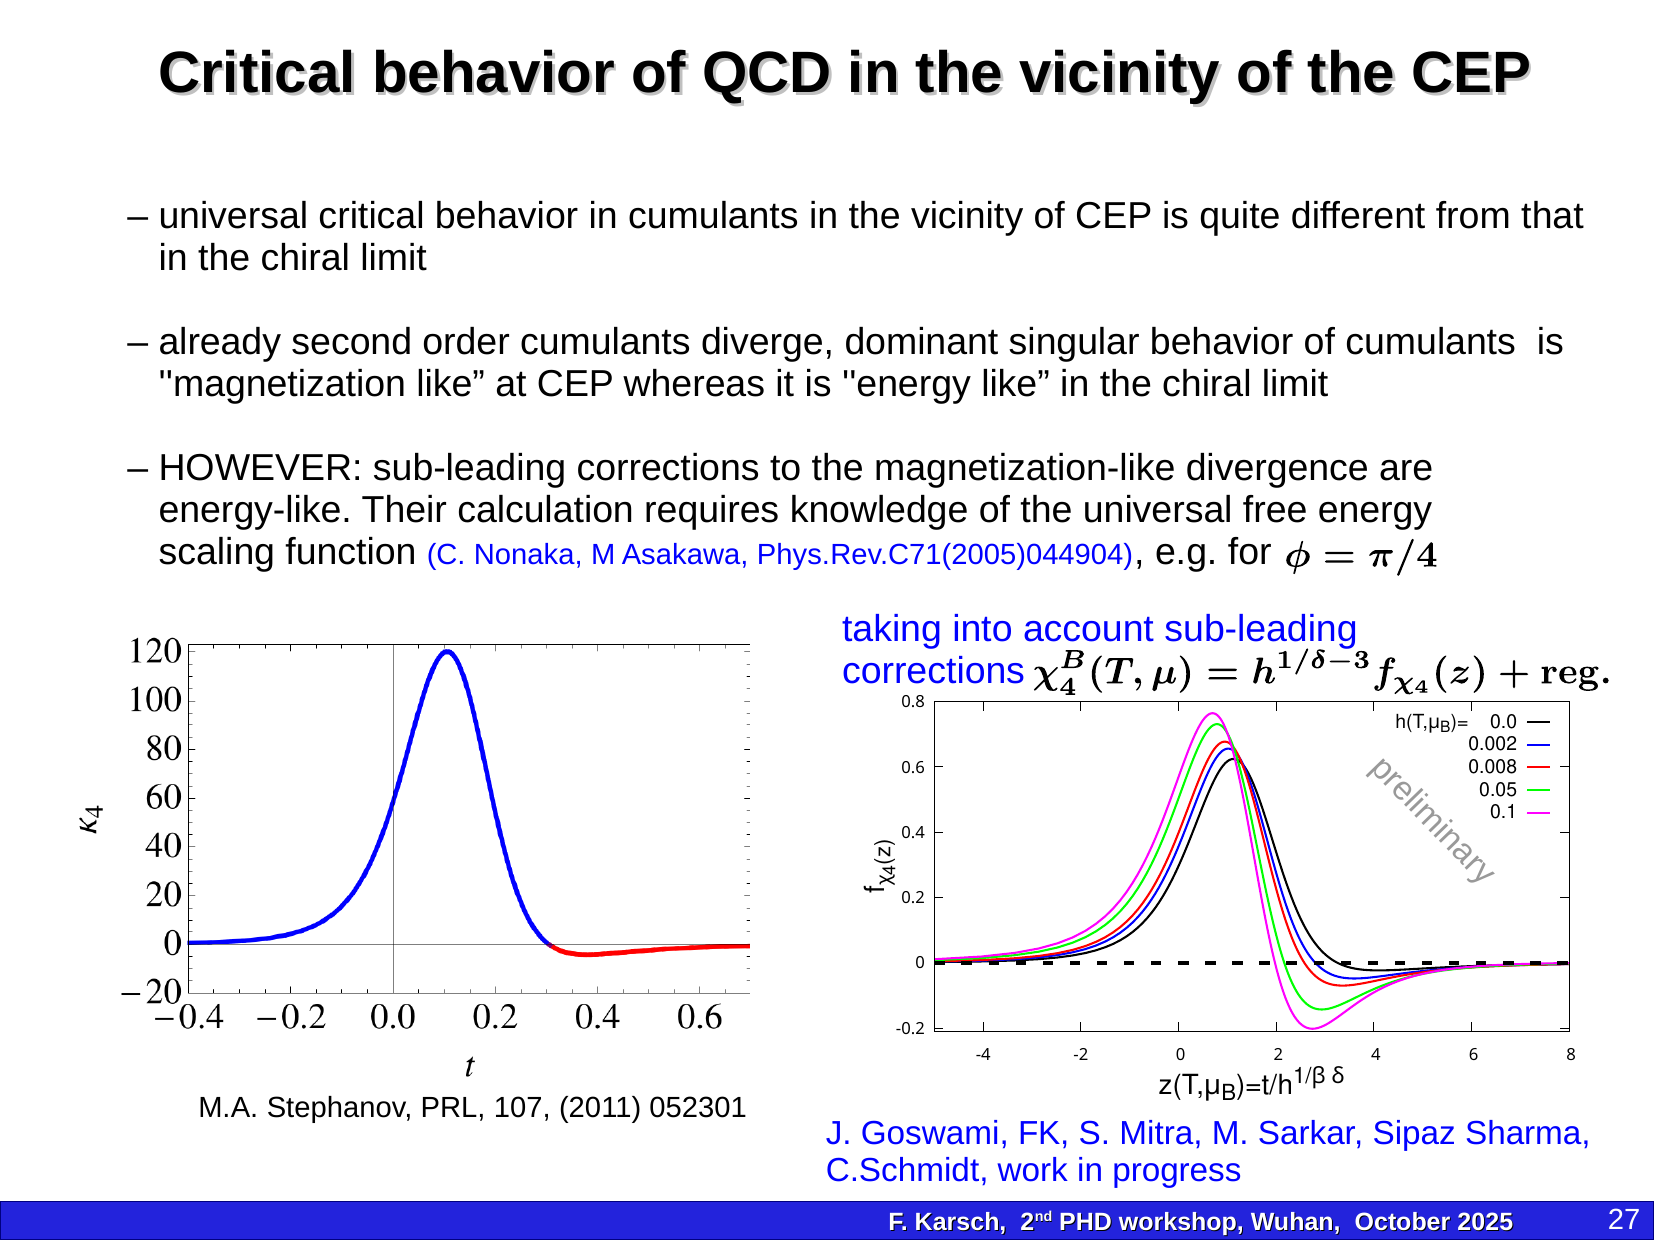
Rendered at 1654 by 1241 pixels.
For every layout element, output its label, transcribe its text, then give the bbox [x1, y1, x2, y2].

text_box – universal critical behavior in cumulants in the vicinity of CEP is quite different from that in the chiral limit – already second order cumulants diverge, dominant singular behavior of cumulants is ''magnetization like” at CEP whereas it is ''energy like” in the chiral limit – HOWEVER: sub-leading corrections to the magnetization-like divergence are energy-like. Their calculation requires knowledge of the universal free energy scaling function (C. Nonaka, M Asakawa, Phys.Rev.C71(2005)044904), e.g. for [112, 187, 1602, 581]
text_box M.A. Stephanov, PRL, 107, (2011) 052301 [183, 1083, 776, 1131]
picture [79, 637, 751, 1077]
text_box J. Goswami, FK, S. Mitra, M. Sarkar, Sipaz Sharma, C.Schmidt, work in progress [811, 1107, 1615, 1197]
text_box [1286, 538, 1437, 576]
text_box taking into account sub-leading corrections [827, 600, 1375, 699]
text_box preliminary [1348, 732, 1520, 907]
text_box [1033, 648, 1609, 695]
picture [848, 694, 1599, 1107]
text_box Critical behavior of QCD in the vicinity of the CEP [143, 32, 1546, 113]
